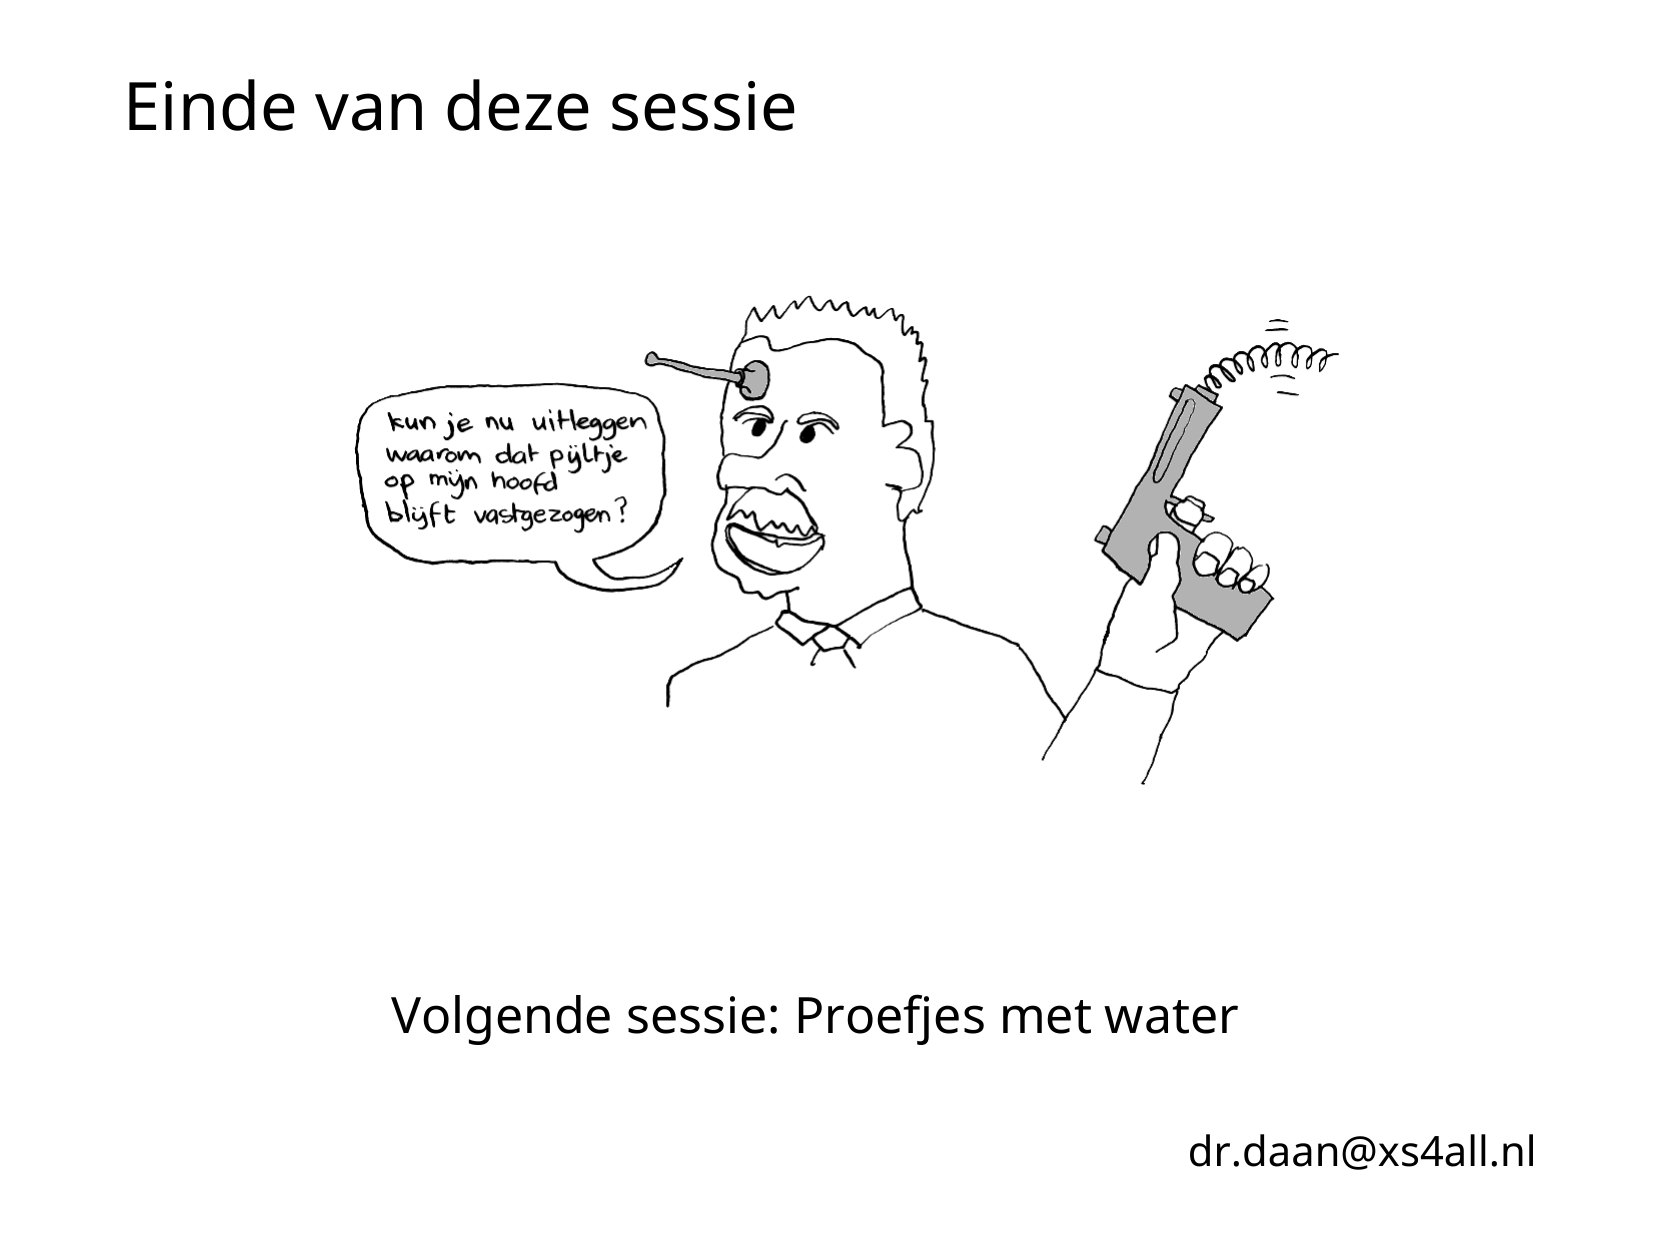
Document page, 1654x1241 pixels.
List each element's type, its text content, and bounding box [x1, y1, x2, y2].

text_box dr.daan@xs4all.nl [1187, 1121, 1536, 1182]
picture [354, 295, 1339, 785]
text_box Volgende sessie: Proefjes met water [389, 979, 1242, 1050]
text_box Einde van deze sessie [124, 59, 827, 153]
